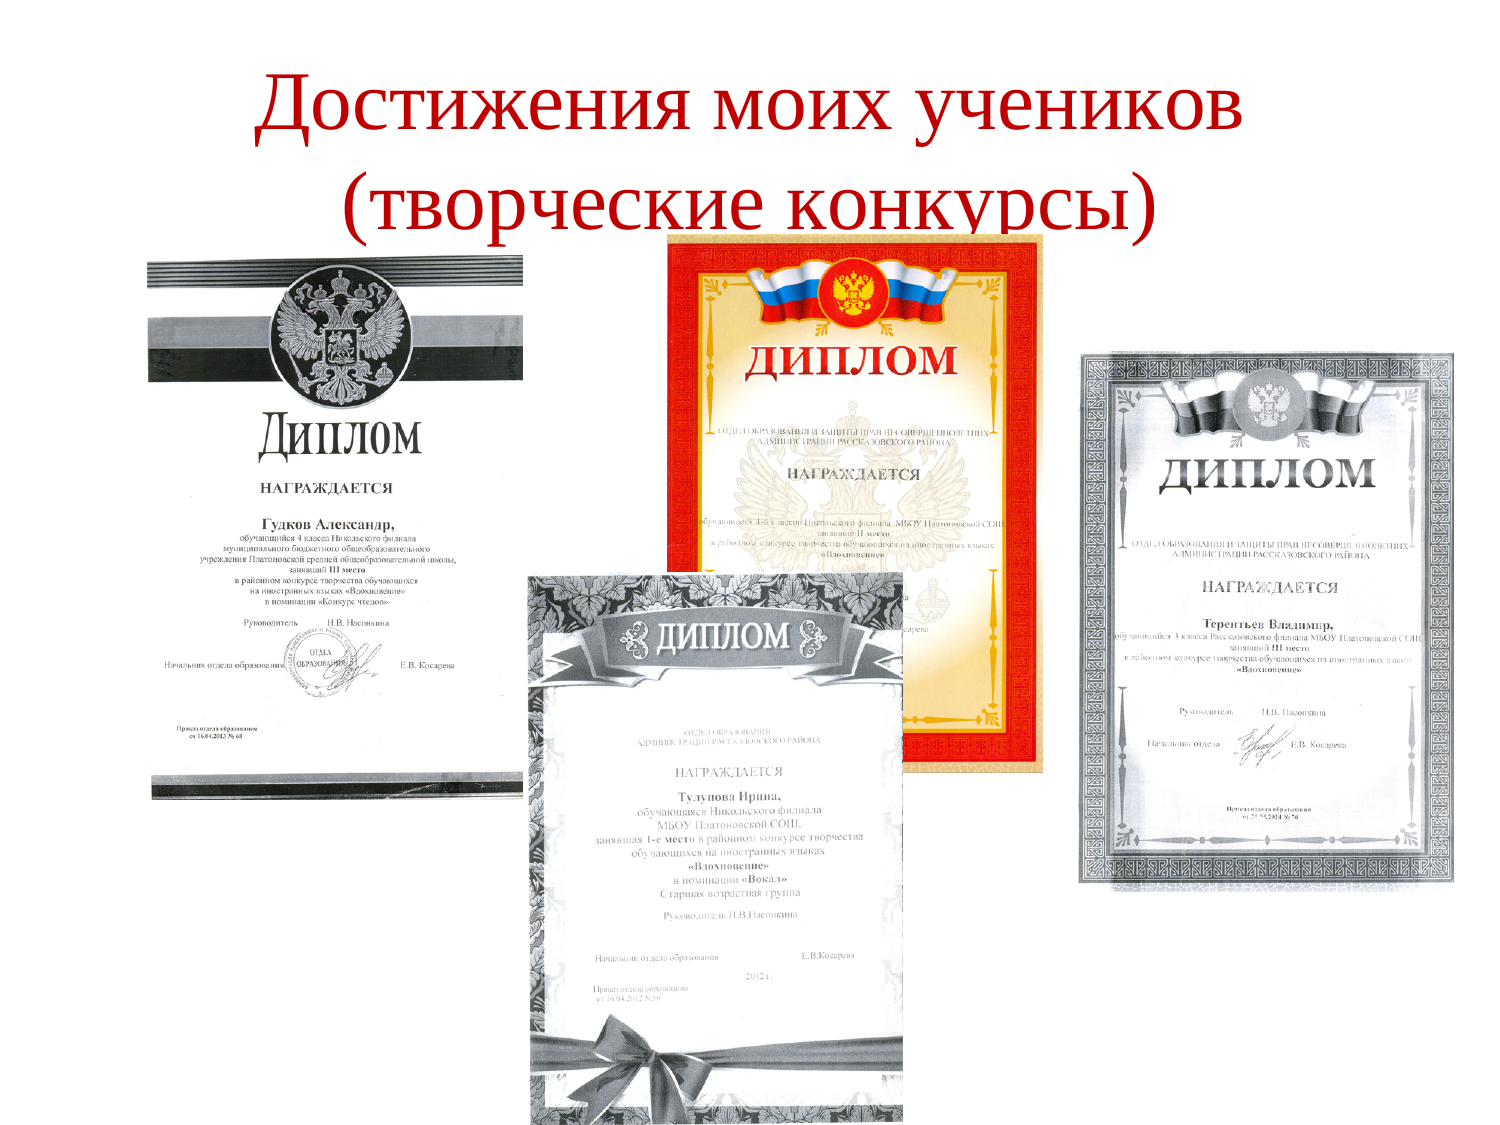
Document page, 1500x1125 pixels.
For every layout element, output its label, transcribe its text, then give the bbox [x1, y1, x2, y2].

picture [527, 234, 1043, 1125]
picture [1078, 351, 1454, 892]
picture [147, 255, 523, 801]
title Достижения моих учеников (творческие конкурсы) [75, 38, 1426, 239]
